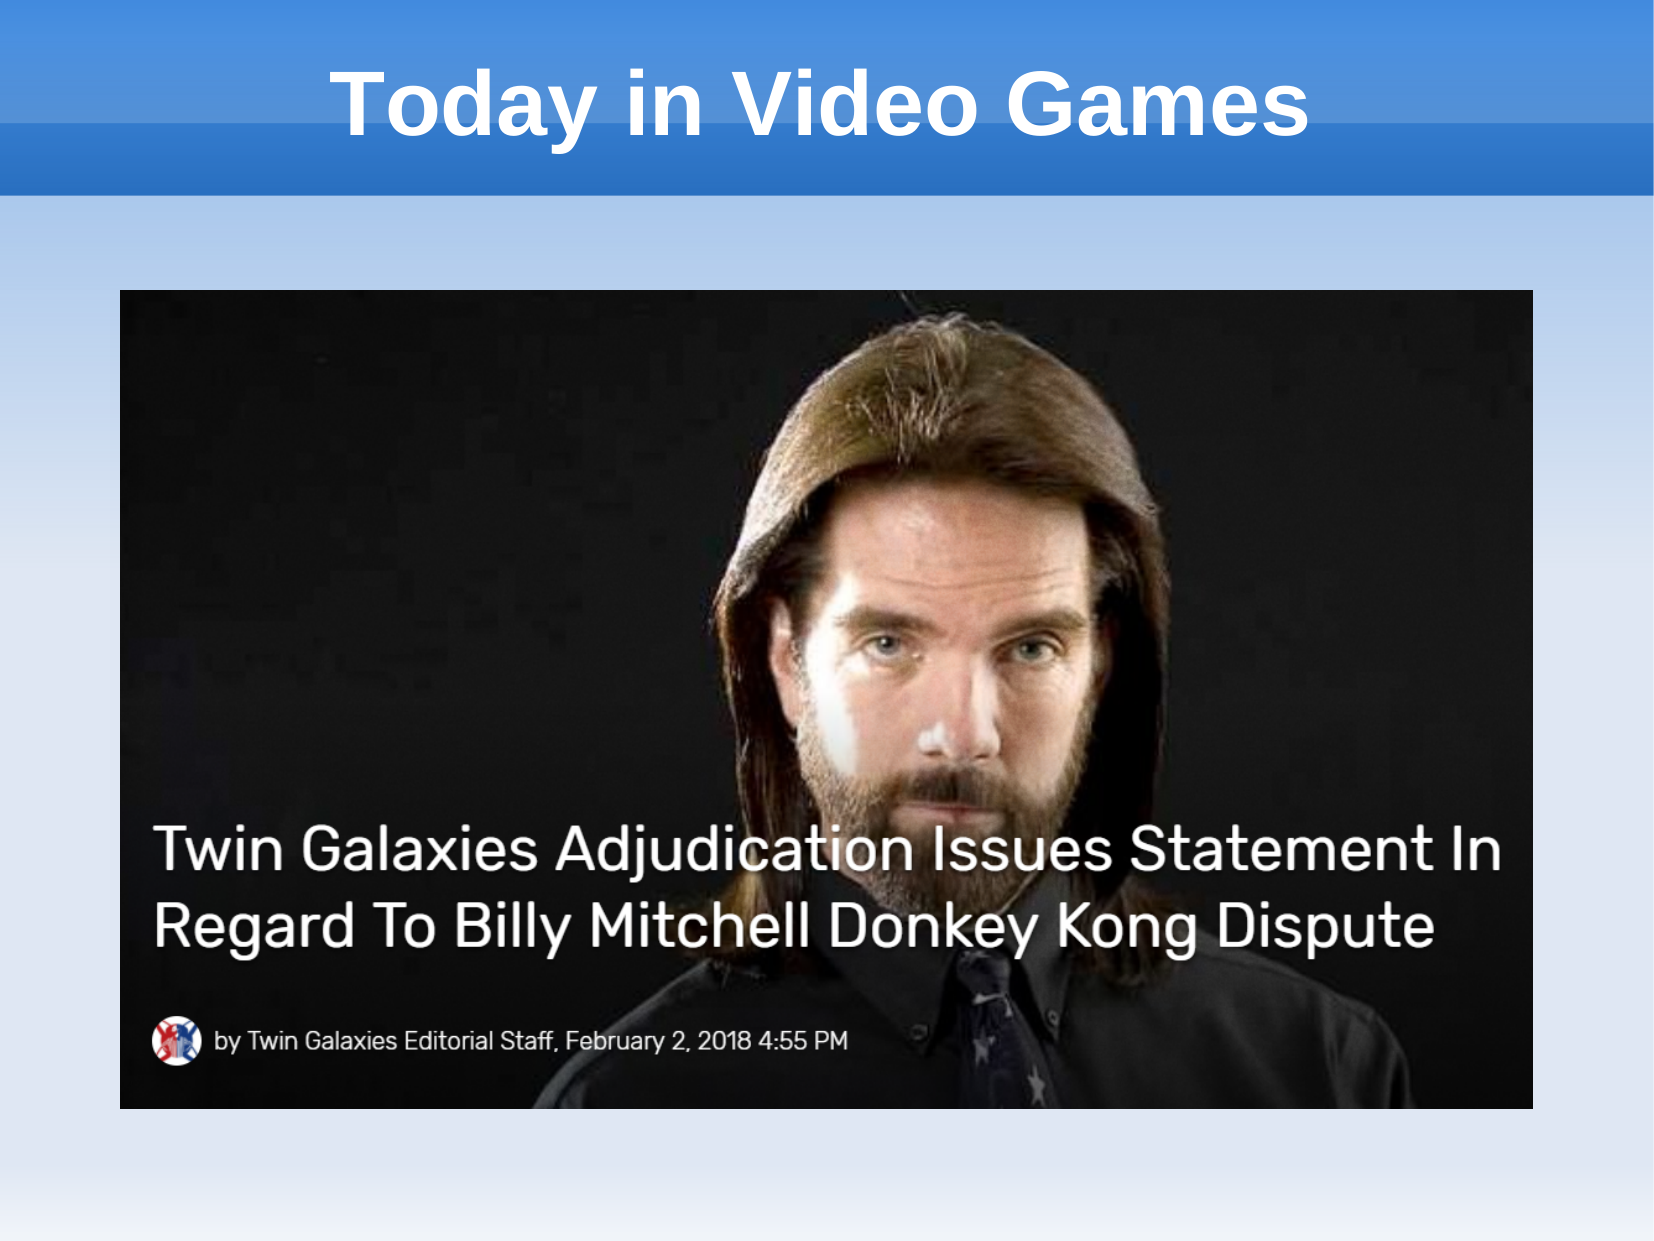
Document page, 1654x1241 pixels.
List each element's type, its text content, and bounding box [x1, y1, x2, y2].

picture [0, 0, 1654, 1241]
title Today in Video Games [76, 0, 1565, 208]
